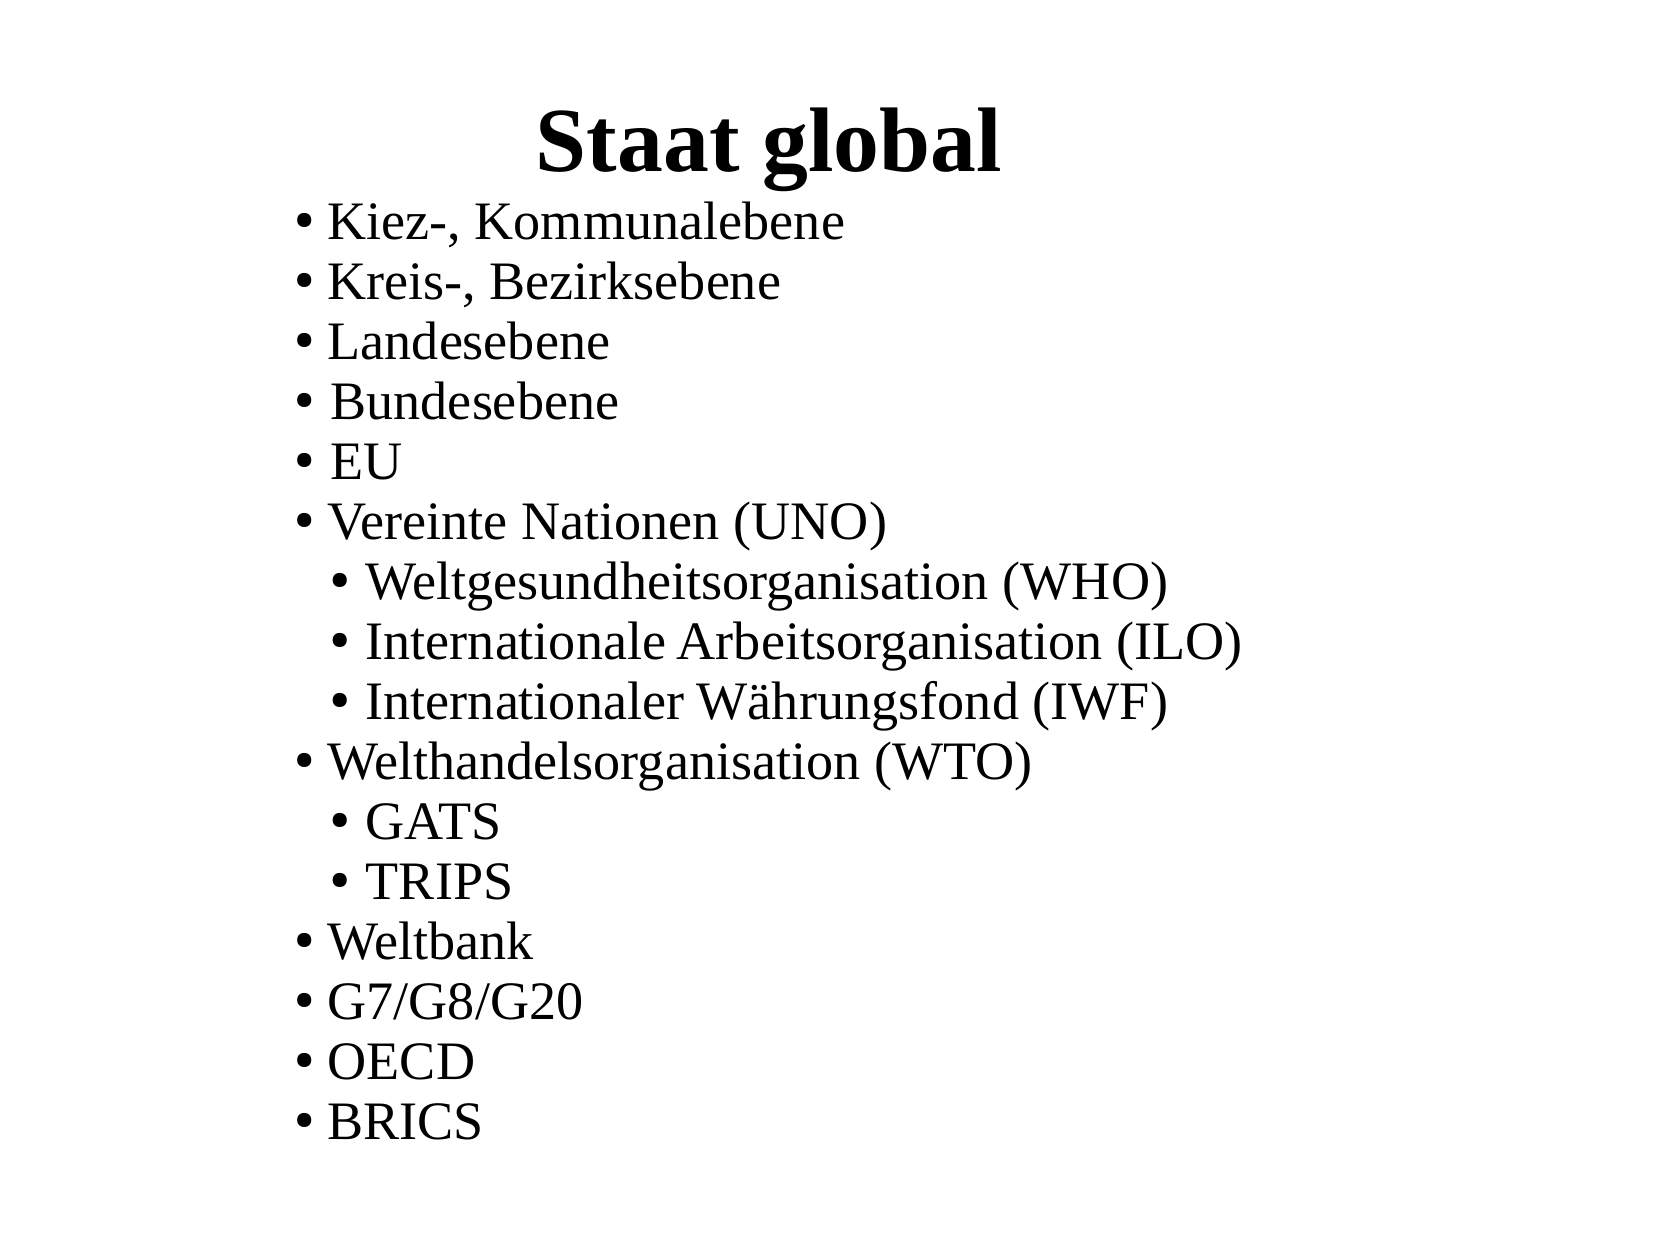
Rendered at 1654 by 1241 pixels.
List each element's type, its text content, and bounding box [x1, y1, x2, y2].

text_box Staat global Kiez-, Kommunalebene Kreis-, Bezirksebene Landesebene Bundesebene EU Vereinte Nationen (UNO) Weltgesundheitsorganisation (WHO) Internationale Arbeitsorganisation (ILO) Internationaler Währungsfond (IWF) Welthandelsorganisation (WTO) GATS TRIPS Weltbank G7/G8/G20 OECD BRICS [279, 82, 1374, 1164]
